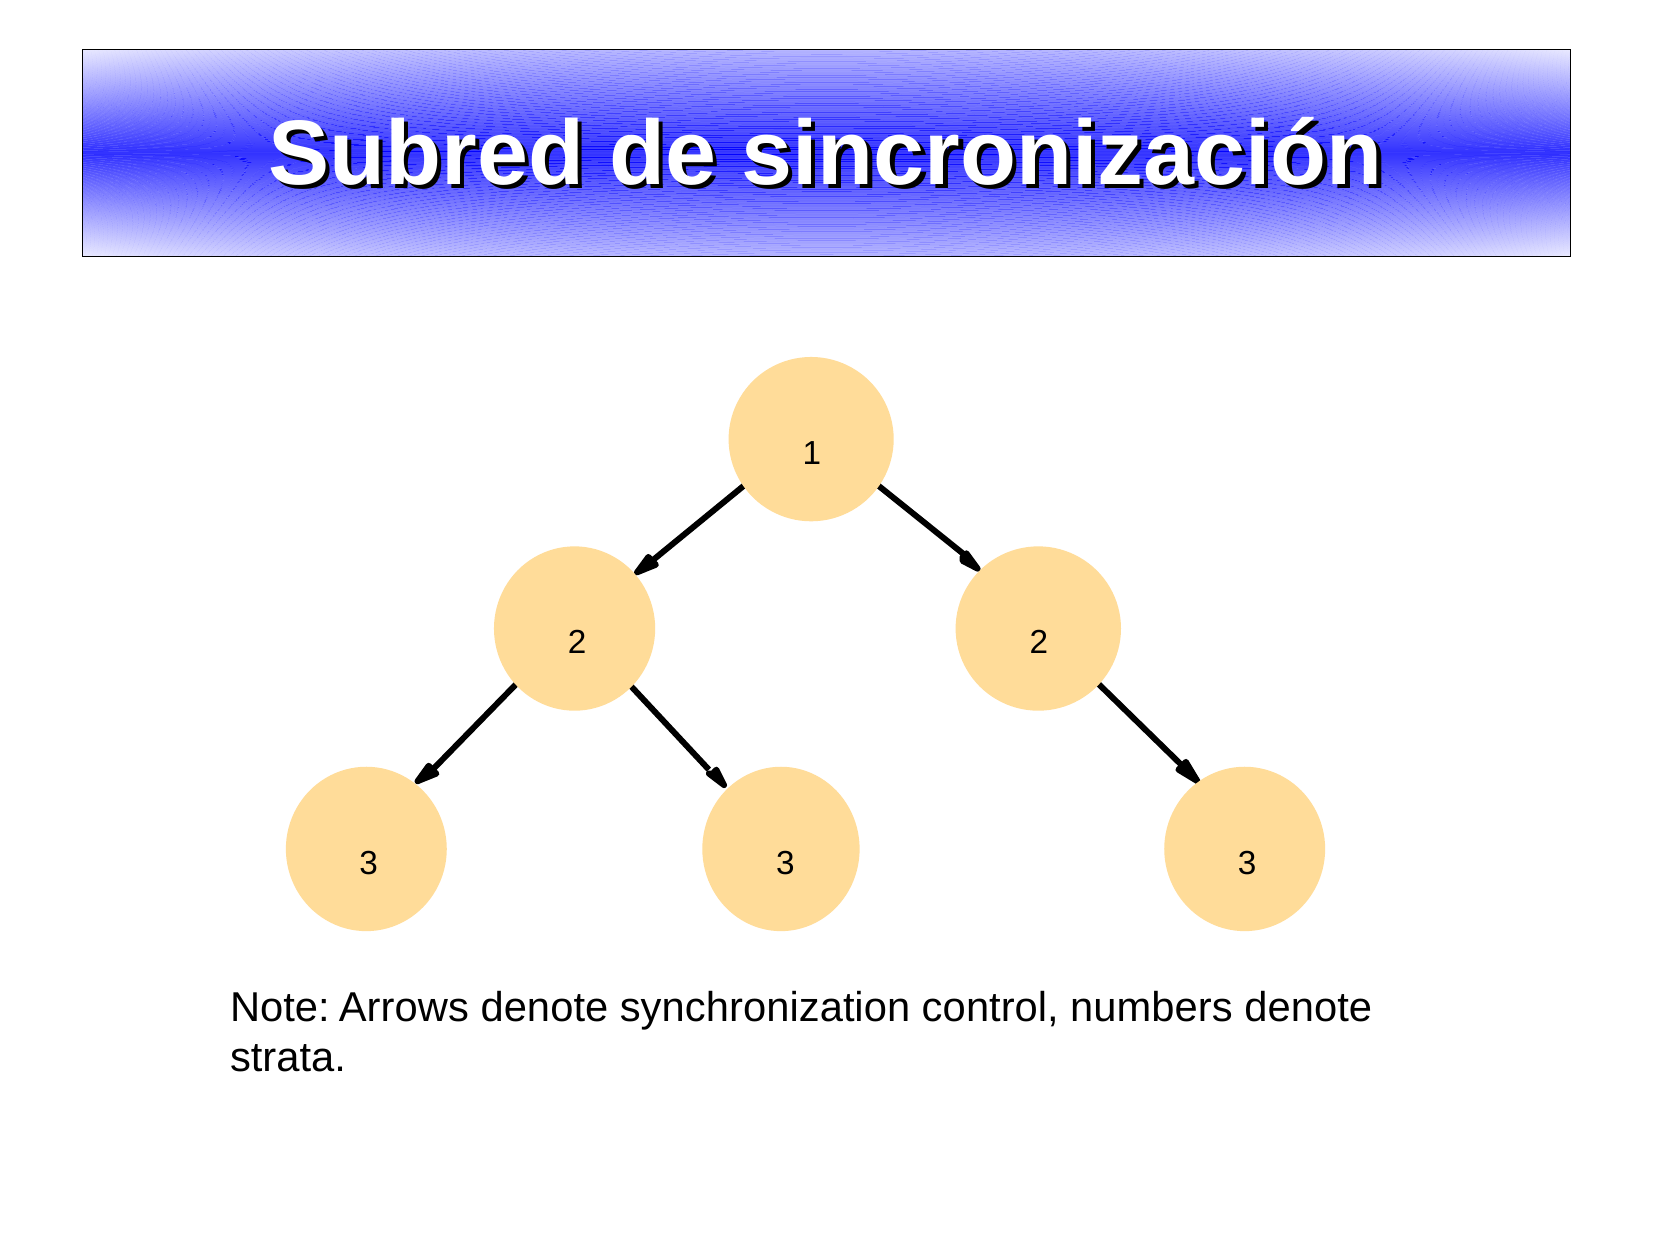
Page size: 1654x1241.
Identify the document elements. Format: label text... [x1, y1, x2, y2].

text_box 2 [1029, 620, 1049, 661]
text_box 3 [1237, 841, 1257, 882]
title Subred de sincronización [82, 49, 1571, 257]
text_box [1178, 761, 1198, 782]
text_box 3 [359, 841, 379, 882]
text_box [1167, 769, 1323, 929]
text_box [705, 769, 857, 929]
text_box 3 [775, 841, 795, 882]
text_box [731, 359, 891, 519]
text_box [496, 549, 653, 708]
text_box [637, 556, 656, 573]
text_box [417, 765, 437, 782]
text_box 2 [567, 620, 587, 661]
text_box [288, 769, 444, 929]
text_box [958, 549, 1119, 708]
text_box Note: Arrows denote synchronization control, numbers denote strata. [229, 980, 1455, 1074]
text_box 1 [802, 431, 822, 472]
text_box [708, 769, 725, 786]
text_box [962, 553, 978, 569]
